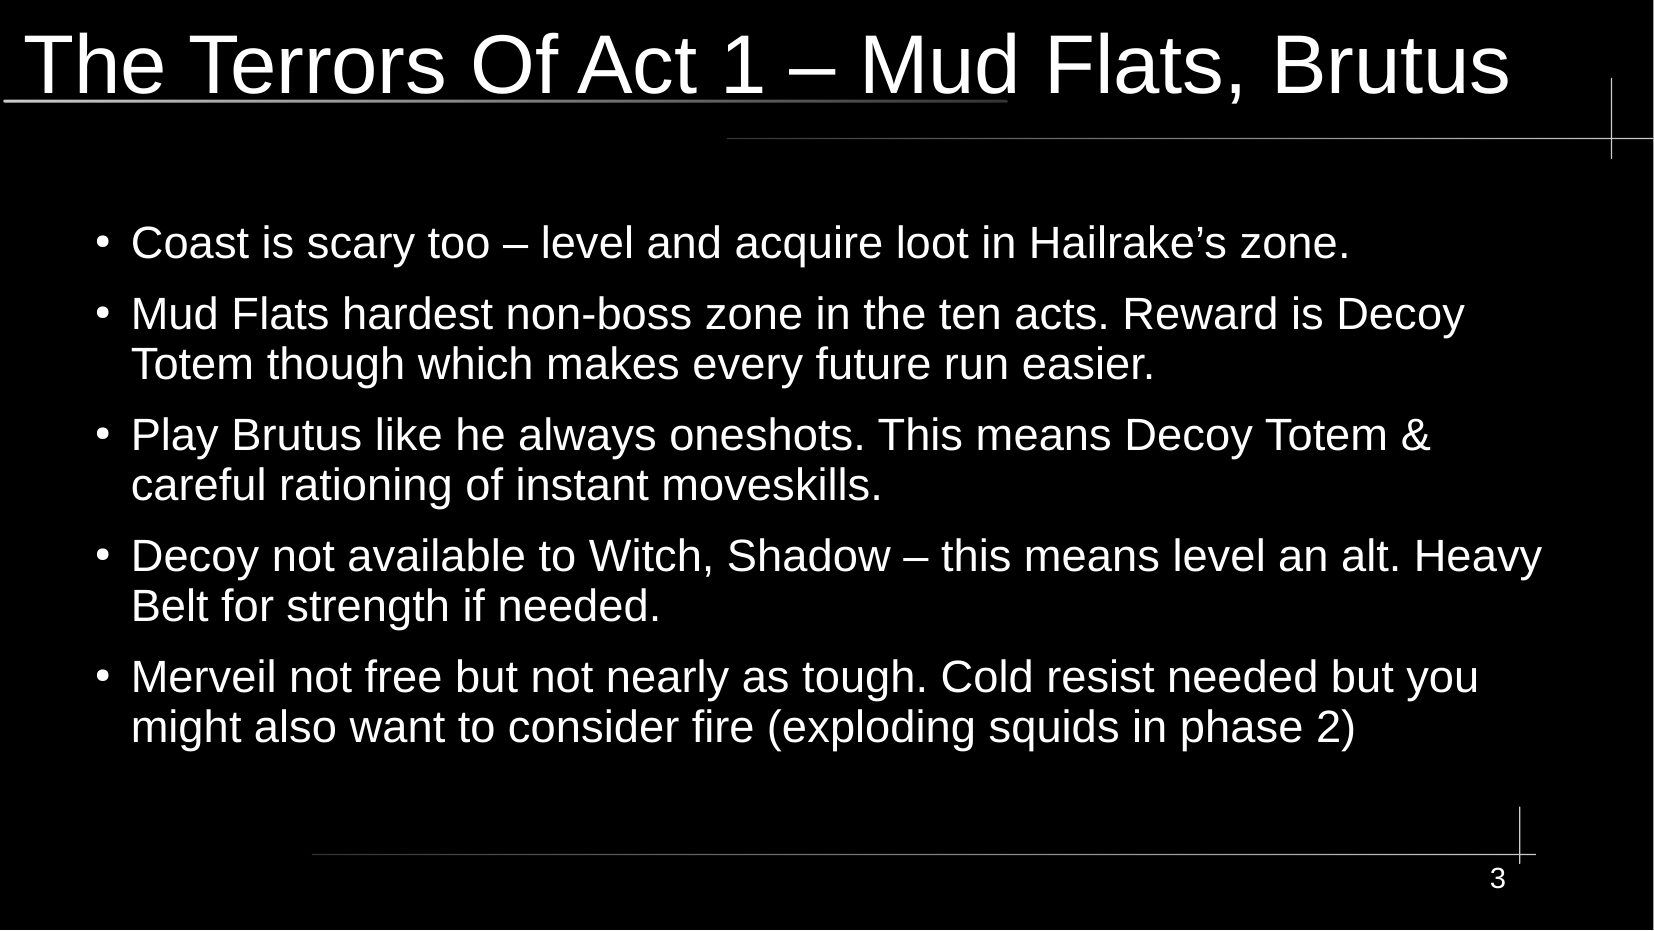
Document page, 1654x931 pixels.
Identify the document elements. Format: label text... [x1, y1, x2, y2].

list Coast is scary too – level and acquire loot in Hailrake’s zone. Mud Flats hardest non-boss zone in the ten acts. Reward is Decoy Totem though which makes every future run easier. Play Brutus like he always oneshots. This means Decoy Totem & careful rationing of instant moveskills. Decoy not available to Witch, Shadow – this means level an alt. Heavy Belt for strength if needed. Merveil not free but not nearly as tough. Cold resist needed but you might also want to consider fire (exploding squids in phase 2) [82, 217, 1571, 758]
title The Terrors Of Act 1 – Mud Flats, Brutus [23, 11, 1589, 119]
